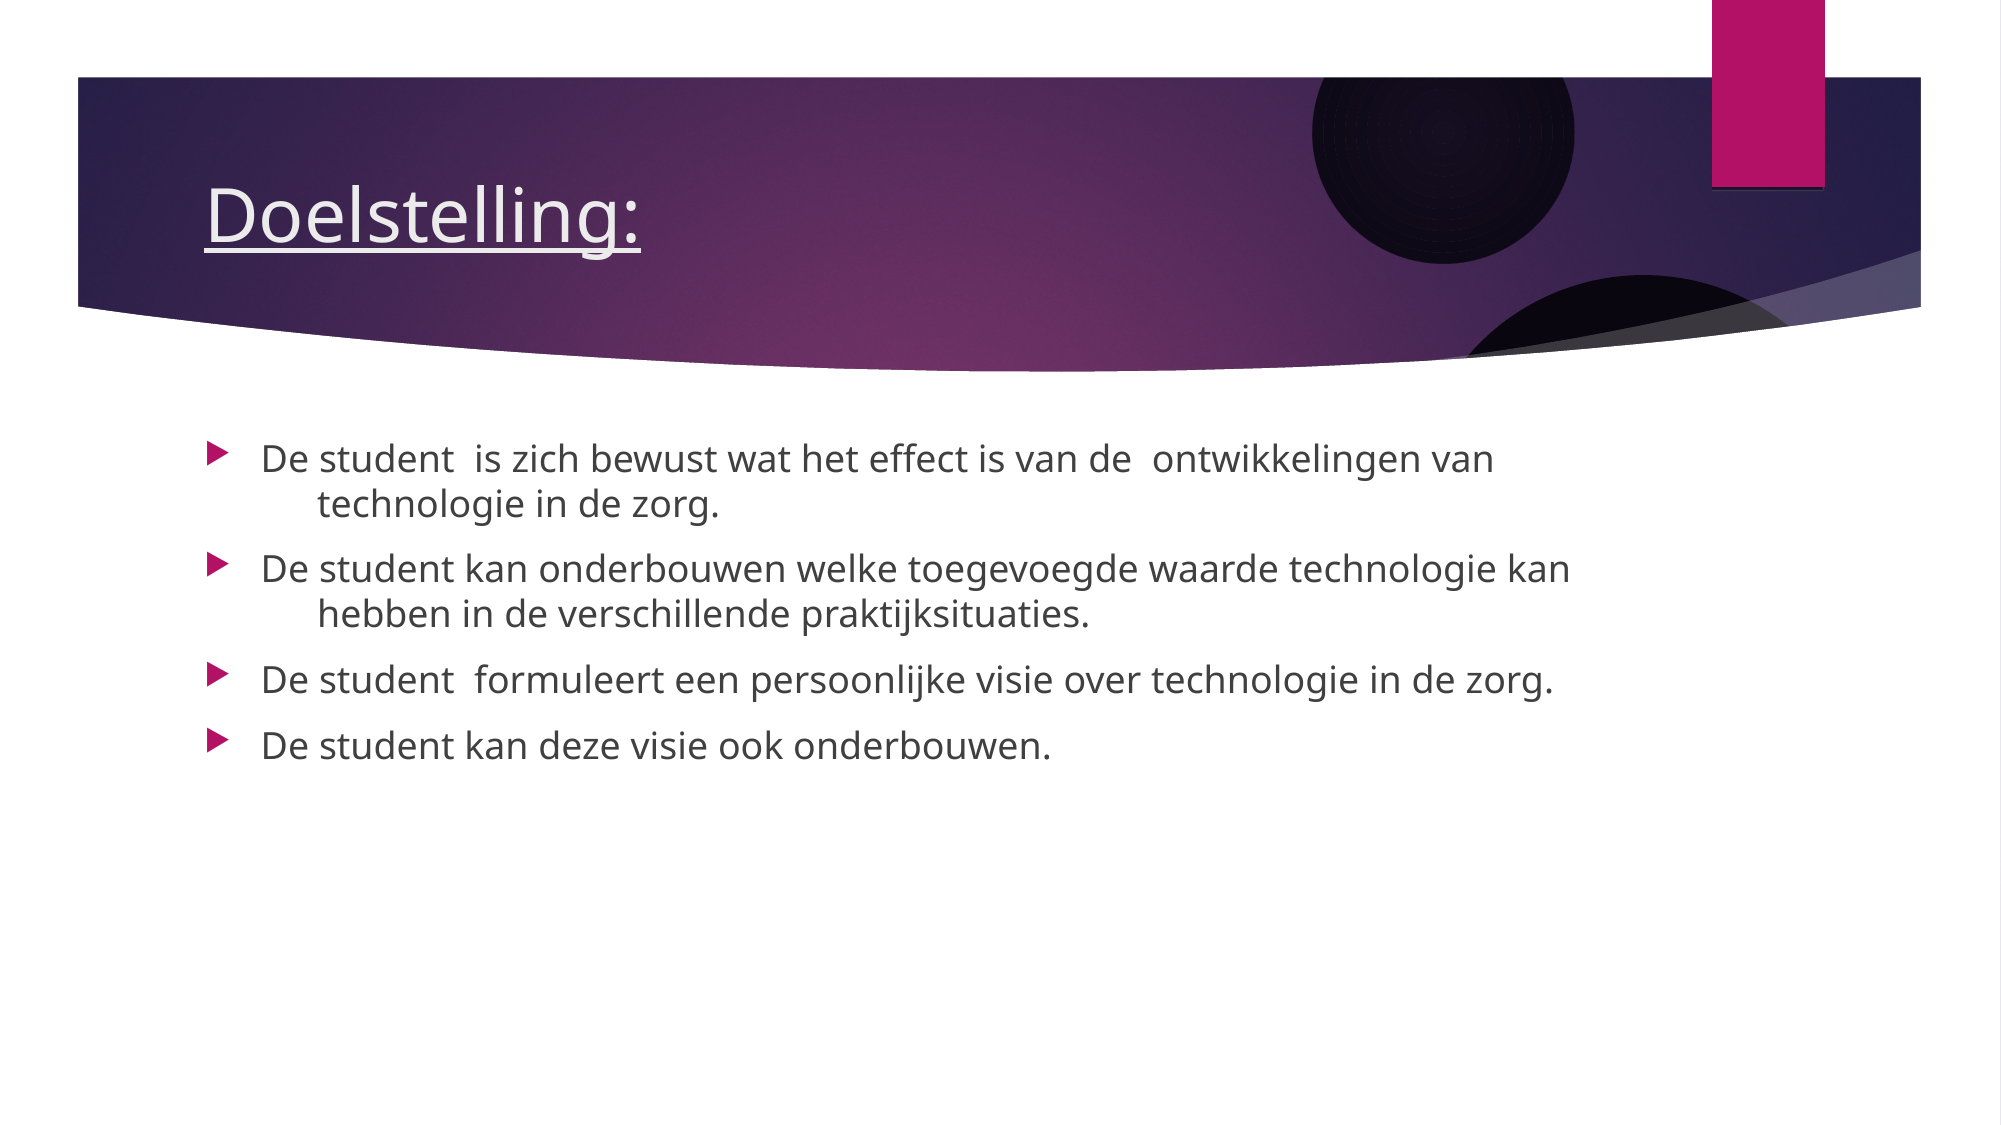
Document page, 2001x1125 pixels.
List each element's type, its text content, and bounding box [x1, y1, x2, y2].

list De student is zich bewust wat het effect is van de ontwikkelingen van technologie in de zorg. De student kan onderbouwen welke toegevoegde waarde technologie kan hebben in de verschillende praktijksituaties. De student formuleert een persoonlijke visie over technologie in de zorg. De student kan deze visie ook onderbouwen. [189, 427, 1638, 988]
title Doelstelling: [189, 159, 1627, 276]
